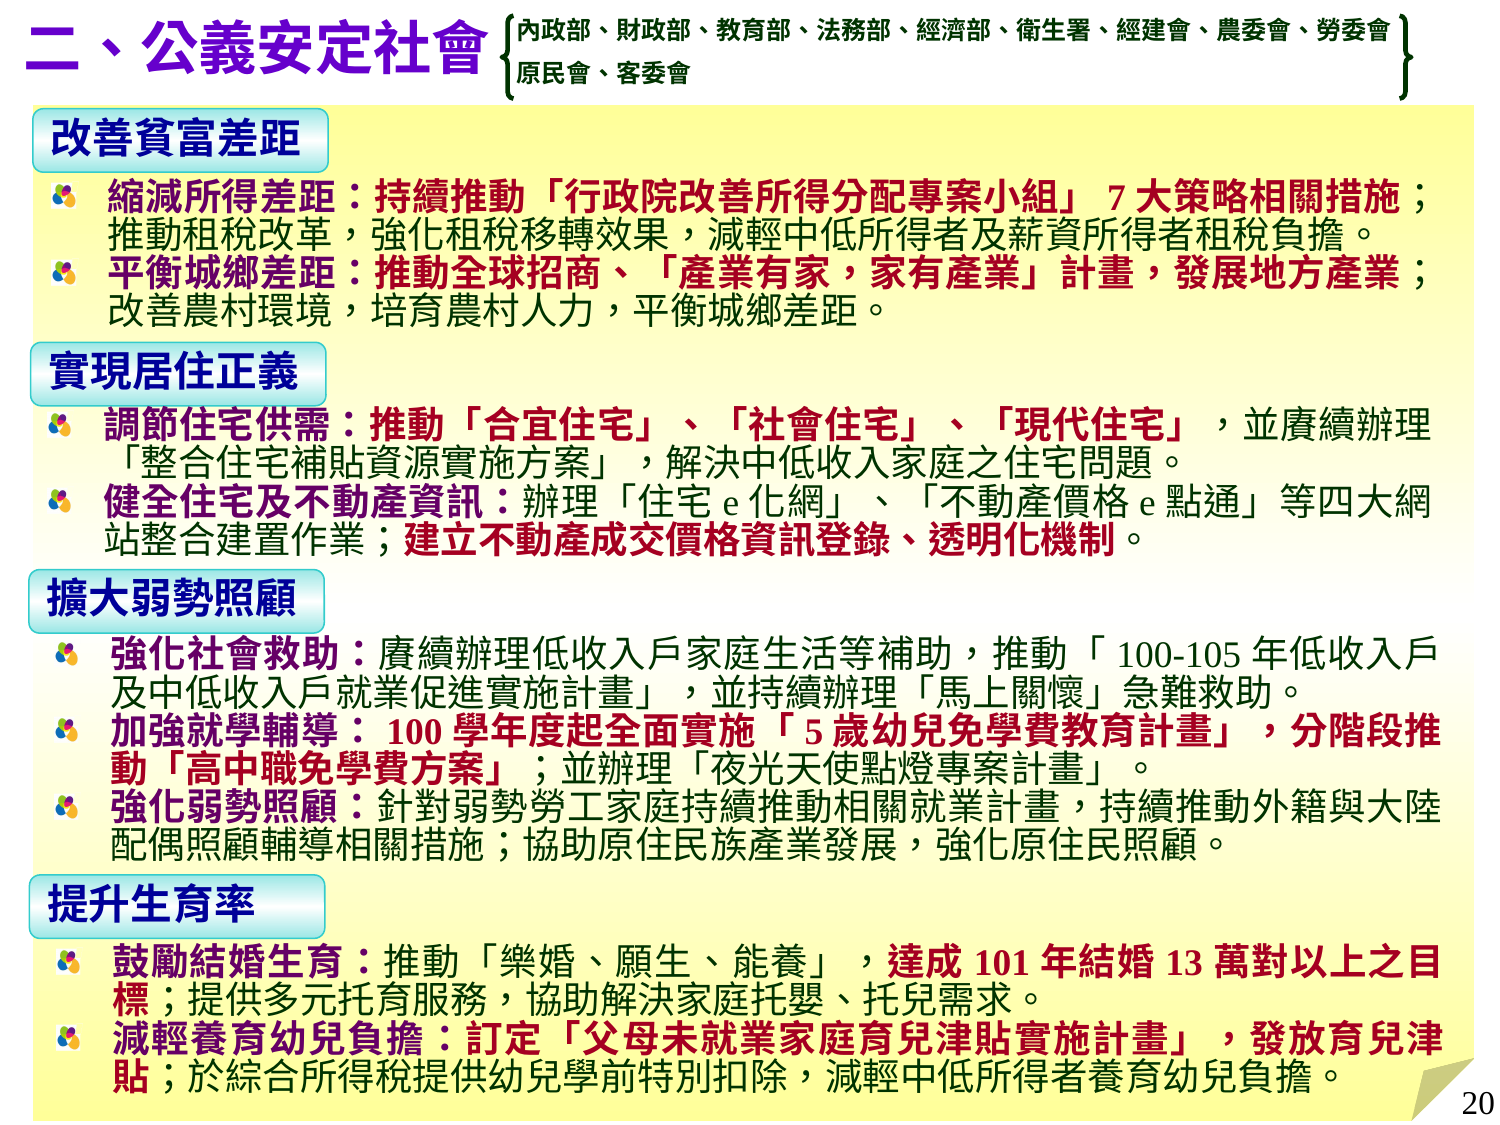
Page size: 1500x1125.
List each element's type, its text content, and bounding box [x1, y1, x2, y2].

picture [47, 486, 74, 514]
text_box <編號> [1446, 1062, 1500, 1125]
picture [54, 715, 81, 743]
picture [54, 792, 81, 820]
text_box 內政部、財政部、教育部、法務部、經濟部、衛生署、經建會、農委會、勞委會 原民會、客委會 [501, 7, 1436, 96]
picture [47, 410, 74, 438]
text_box 調節住宅供需：推動「合宜住宅」、「社會住宅」、「現代住宅」，並賡續辦理「整合住宅補貼資源實施方案」，解決中低收入家庭之住宅問題。 健全住宅及不動產資訊：辦理「住宅e化網」、「不動產價格e點通」等四大網站整合建置作業；建立不動產成交價格資訊登錄、透明化機制。 [32, 400, 1447, 574]
text_box 改善貧富差距 [32, 108, 329, 173]
text_box 強化社會救助：賡續辦理低收入戶家庭生活等補助，推動「100-105年低收入戶及中低收入戶就業促進實施計畫」，並持續辦理「馬上關懷」急難救助。 加強就學輔導：100學年度起全面實施「5歲幼兒免學費教育計畫」，分階段推動「高中職免學費方案」；並辦理「夜光天使點燈專案計畫」。 強化弱勢照顧：針對弱勢勞工家庭持續推動相關就業計畫，持續推動外籍與大陸配偶照顧輔導相關措施；協助原住民族產業發展，強化原住民照顧。 [39, 629, 1457, 878]
text_box 二、公義安定社會 [23, 10, 506, 97]
text_box [32, 936, 1421, 1121]
picture [56, 947, 83, 975]
text_box 實現居住正義 [30, 342, 326, 401]
text_box [32, 163, 38, 346]
text_box [32, 631, 39, 877]
text_box 鼓勵結婚生育：推動「樂婚、願生、能養」，達成101年結婚13萬對以上之目標；提供多元托育服務，協助解決家庭托嬰、托兒需求。 減輕養育幼兒負擔：訂定「父母未就業家庭育兒津貼實施計畫」，發放育兒津貼；於綜合所得稅提供幼兒學前特別扣除，減輕中低所得者養育幼兒負擔。 [41, 937, 1459, 1112]
picture [51, 258, 79, 286]
picture [54, 639, 81, 667]
text_box [32, 104, 1474, 1062]
picture [56, 1023, 83, 1051]
text_box 擴大弱勢照顧 [28, 569, 325, 634]
text_box 縮減所得差距：持續推動「行政院改善所得分配專案小組」7大策略相關措施；推動租稅改革，強化租稅移轉效果，減輕中低所得者及薪資所得者租稅負擔。 平衡城鄉差距：推動全球招商、「產業有家，家有產業」計畫，發展地方產業；改善農村環境，培育農村人力，平衡城鄉差距。 [36, 172, 1455, 367]
picture [51, 181, 79, 209]
text_box 提升生育率 [29, 874, 325, 939]
